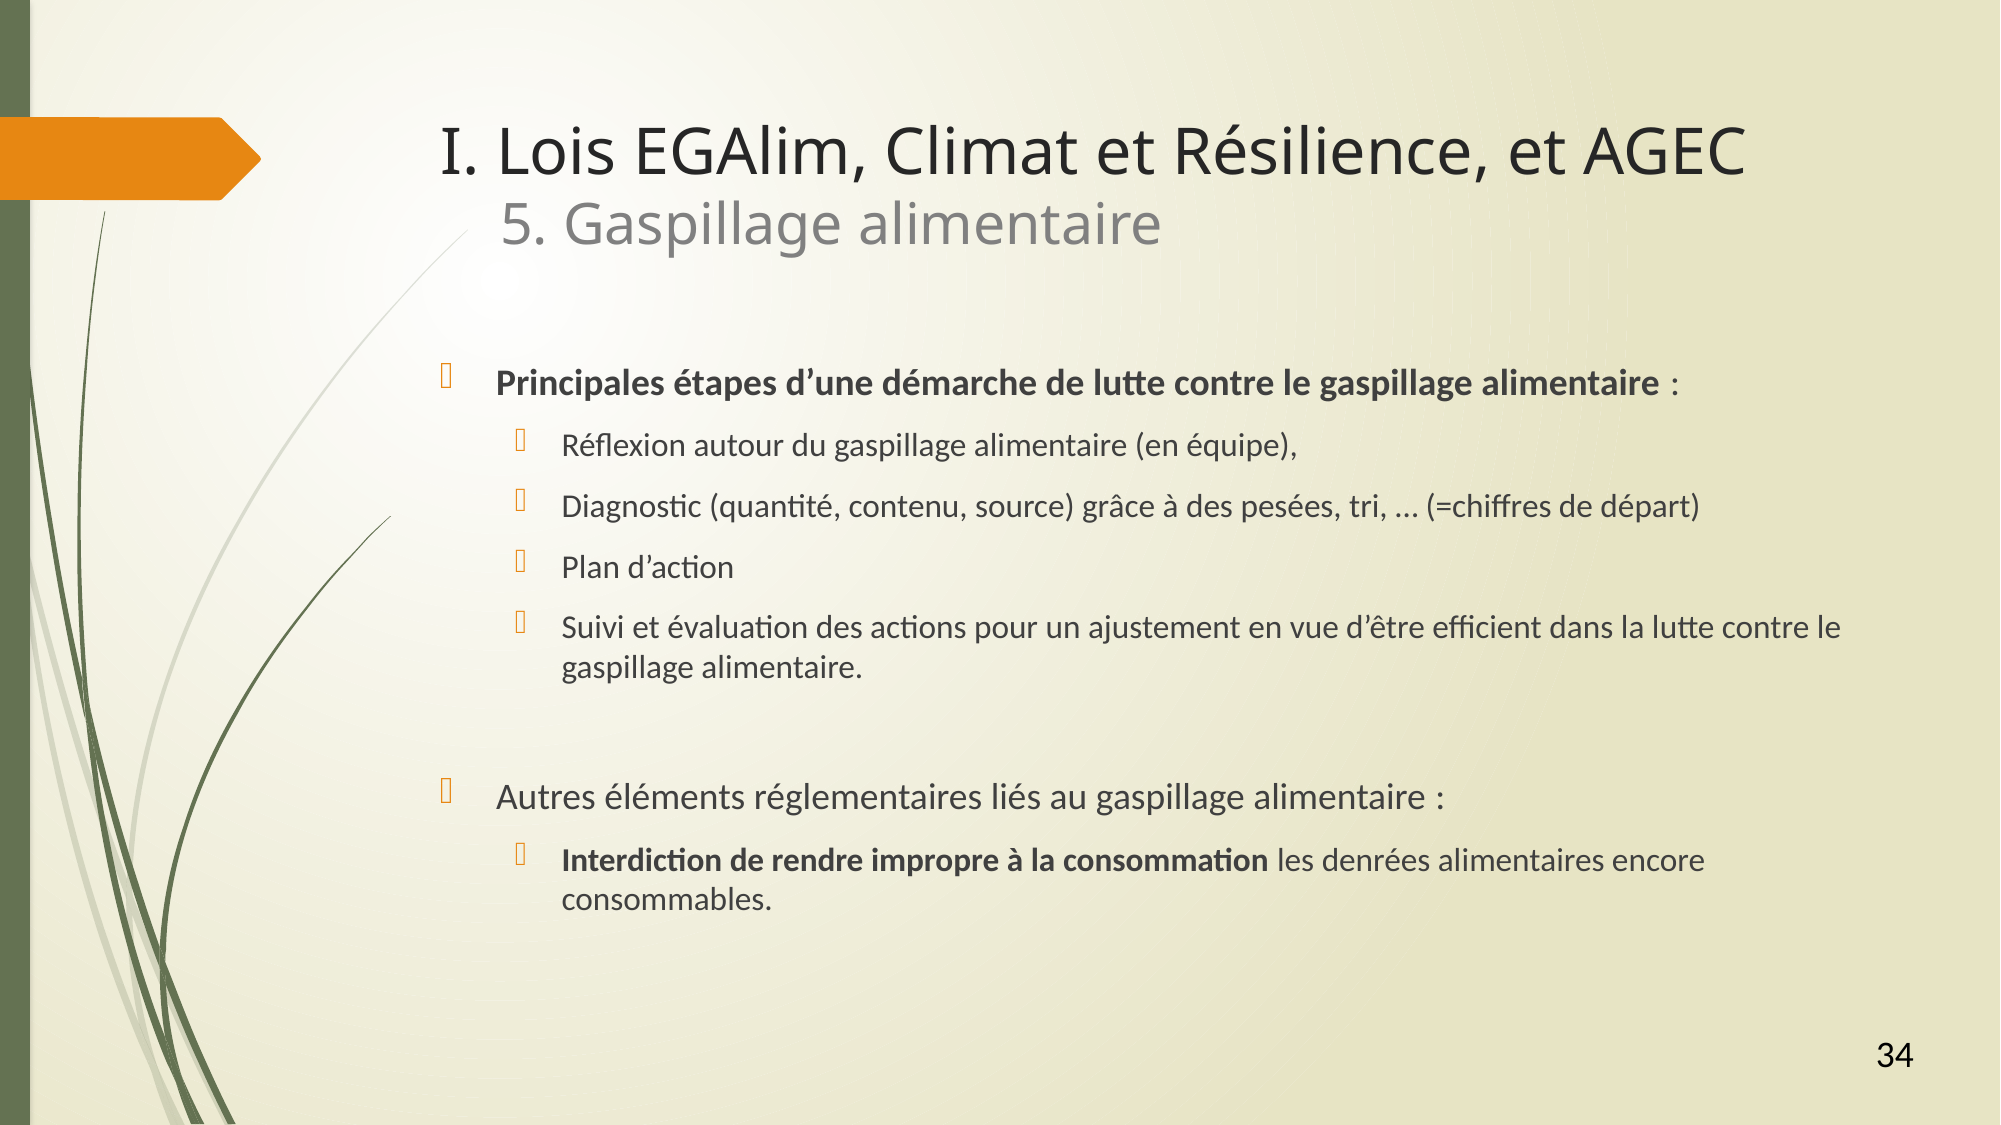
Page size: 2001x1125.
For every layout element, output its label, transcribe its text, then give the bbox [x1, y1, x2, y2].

title I. Lois EGAlim, Climat et Résilience, et AGEC 5. Gaspillage alimentaire [425, 102, 1888, 313]
list Principales étapes d’une démarche de lutte contre le gaspillage alimentaire : Réflexion autour du gaspillage alimentaire (en équipe), Diagnostic (quantité, contenu, source) grâce à des pesées, tri, … (=chiffres de départ) Plan d’action Suivi et évaluation des actions pour un ajustement en vue d’être efficient dans la lutte contre le gaspillage alimentaire. Autres éléments réglementaires liés au gaspillage alimentaire : Interdiction de rendre impropre à la consommation les denrées alimentaires encore consommables. [424, 350, 1888, 1023]
text_box <numéro> [1861, 1022, 1958, 1083]
